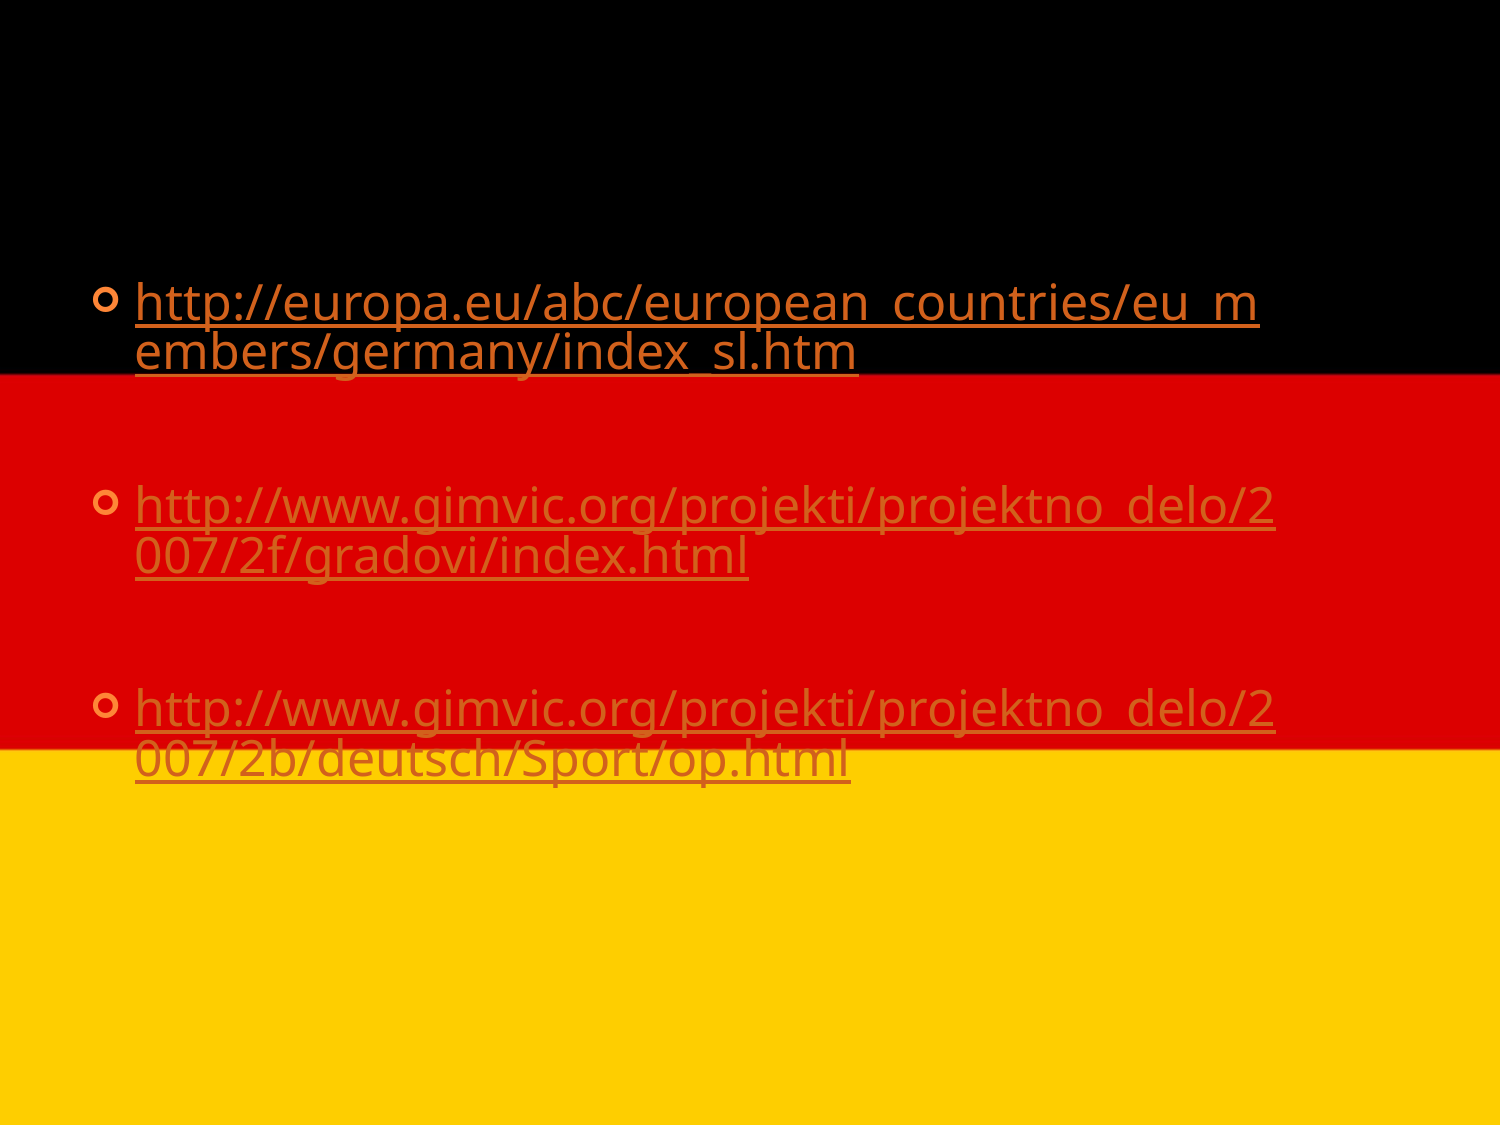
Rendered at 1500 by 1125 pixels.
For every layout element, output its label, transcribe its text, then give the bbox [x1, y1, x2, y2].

picture [0, 0, 1500, 1125]
list http://europa.eu/abc/european_countries/eu_members/germany/index_sl.htm http://www.gimvic.org/projekti/projektno_delo/2007/2f/gradovi/index.html http://www.gimvic.org/projekti/projektno_delo/2007/2b/deutsch/Sport/op.html [75, 262, 1300, 1062]
